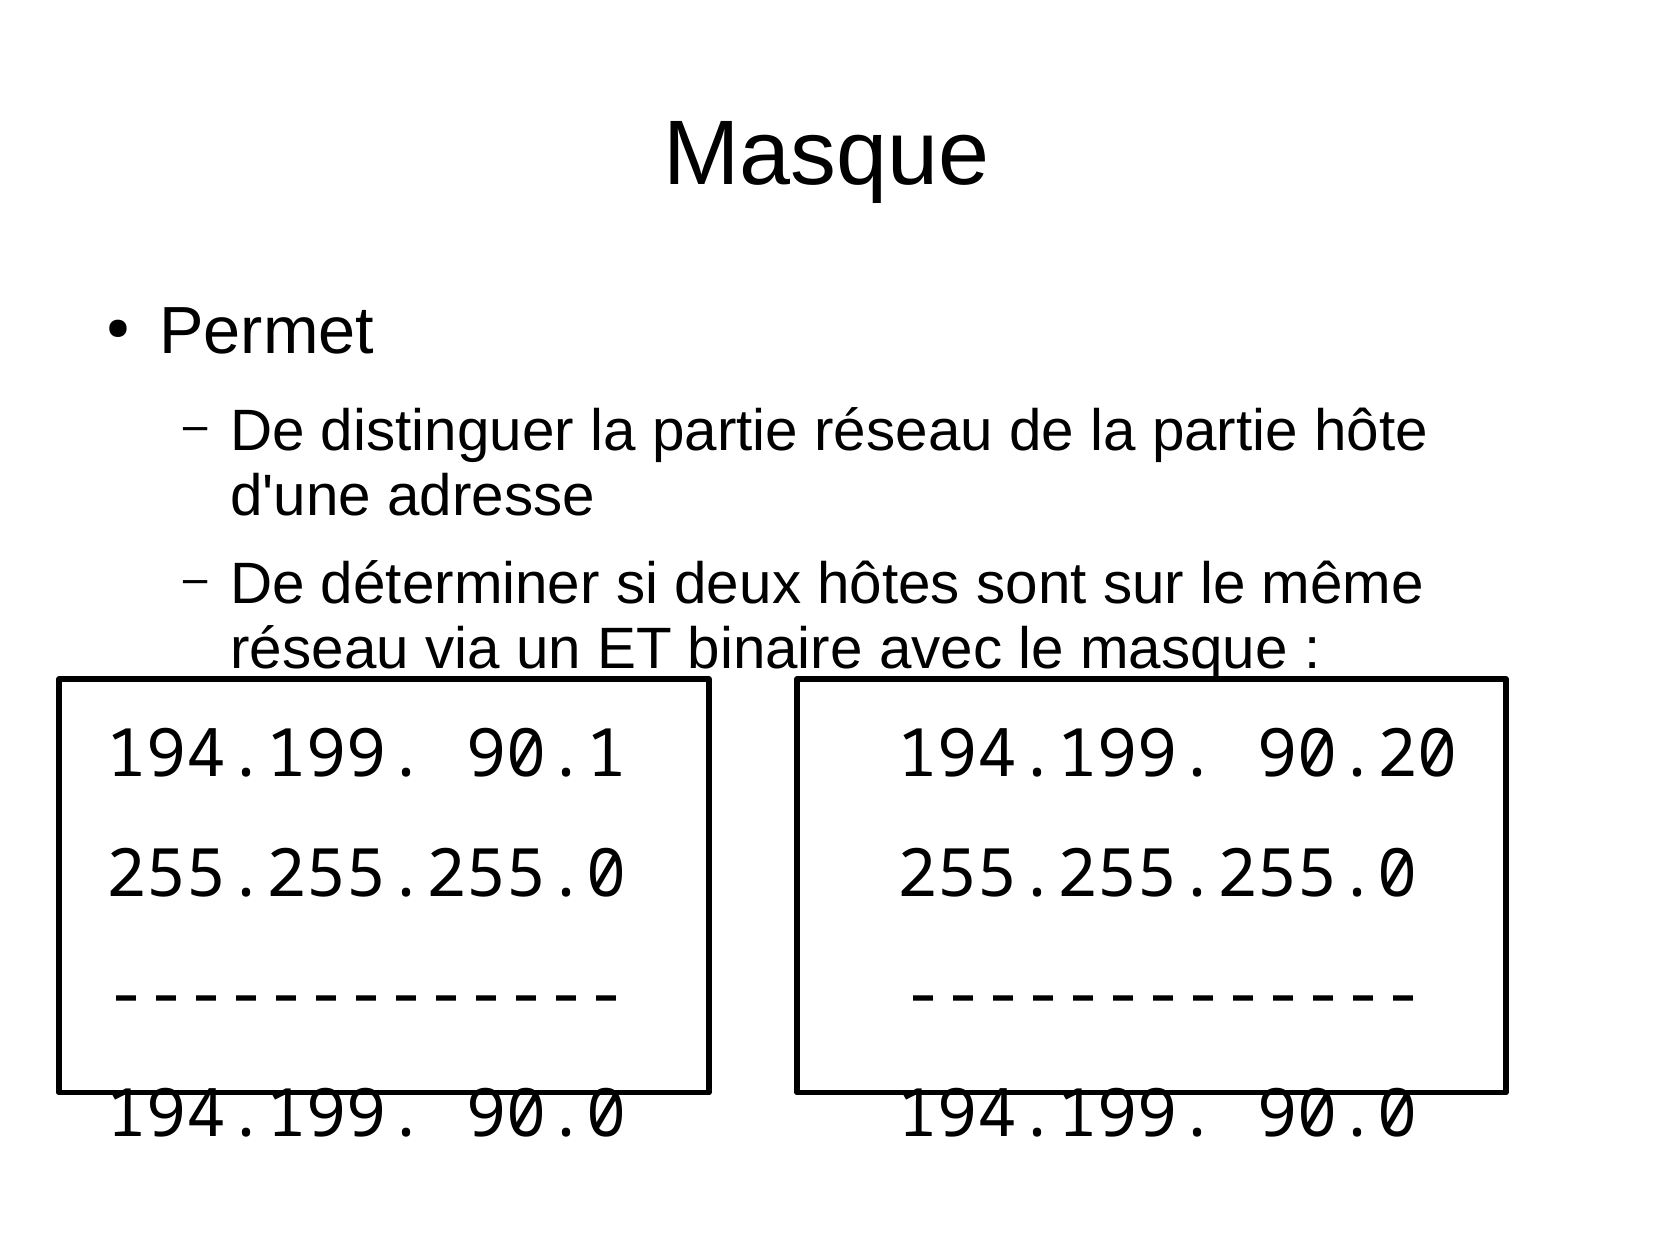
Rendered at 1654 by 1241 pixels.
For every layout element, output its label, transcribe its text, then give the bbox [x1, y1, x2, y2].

title Masque [82, 49, 1571, 257]
list Permet De distinguer la partie réseau de la partie hôte d'une adresse De déterminer si deux hôtes sont sur le même réseau via un ET binaire avec le masque : 194.199. 90.1 194.199. 90.20 255.255.255.0 255.255.255.0 ------------- ------------- 194.199. 90.0 194.199. 90.0 [88, 682, 706, 1090]
list Permet De distinguer la partie réseau de la partie hôte d'une adresse De déterminer si deux hôtes sont sur le même réseau via un ET binaire avec le masque : 194.199. 90.1 194.199. 90.20 255.255.255.0 255.255.255.0 ------------- ------------- 194.199. 90.0 194.199. 90.0 [88, 293, 1577, 1211]
